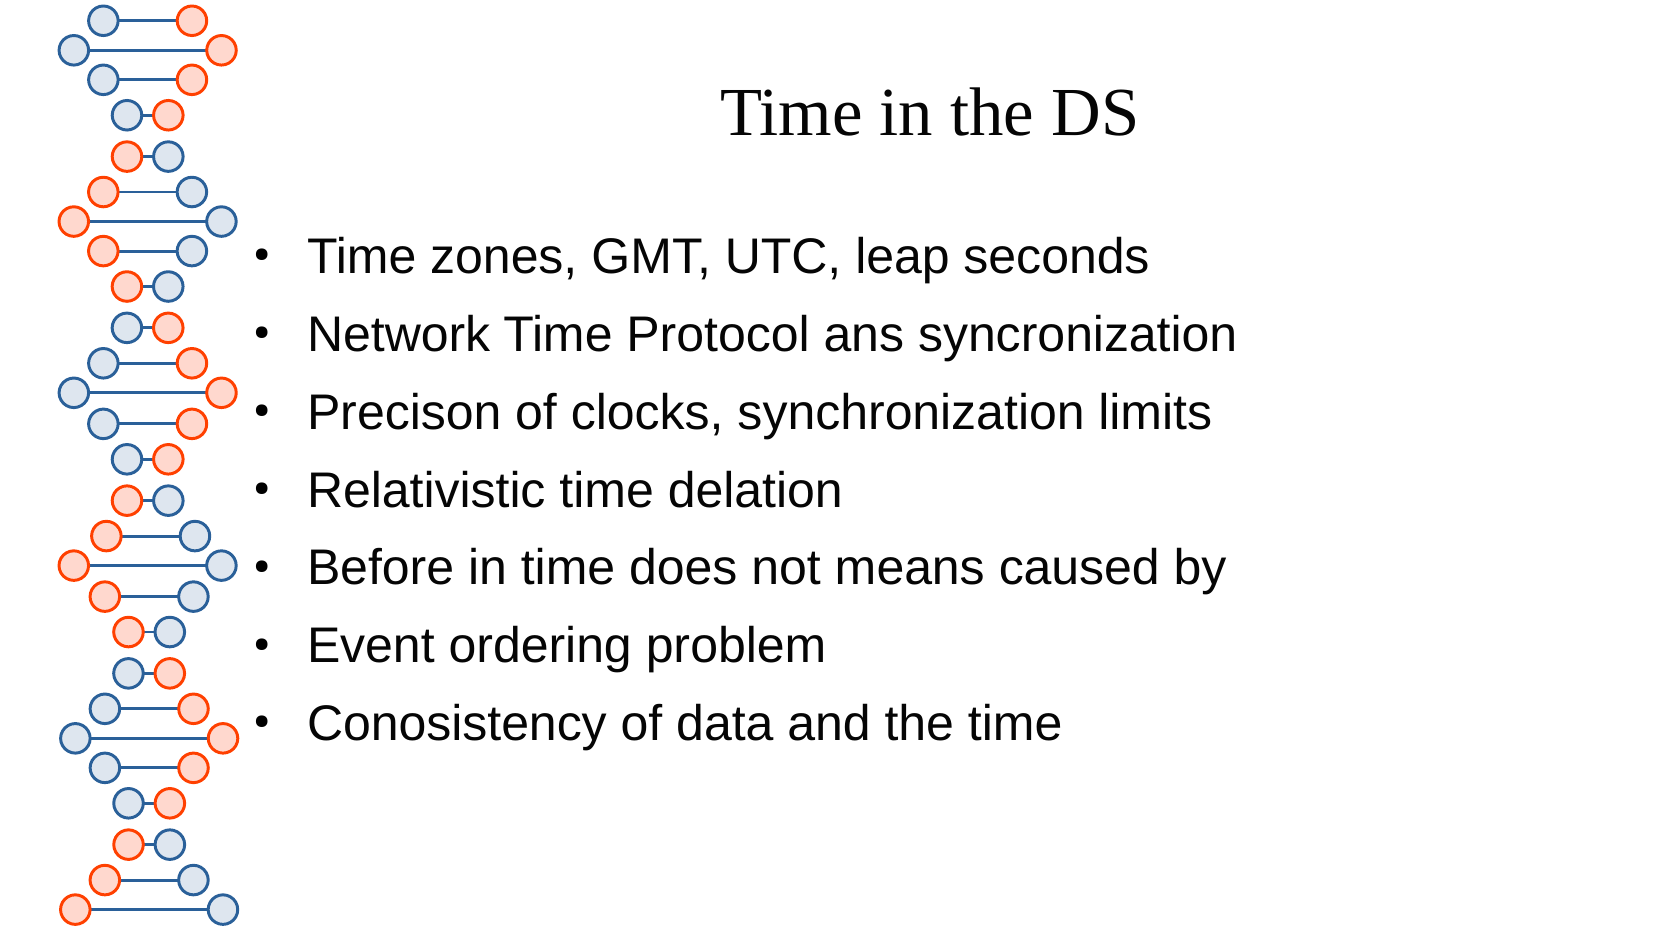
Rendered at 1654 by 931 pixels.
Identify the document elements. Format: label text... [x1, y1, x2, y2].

list Time zones, GMT, UTC, leap seconds Network Time Protocol ans syncronization Precison of clocks, synchronization limits Relativistic time delation Before in time does not means caused by Event ordering problem Conosistency of data and the time [236, 228, 1654, 768]
title Time in the DS [265, 35, 1595, 189]
